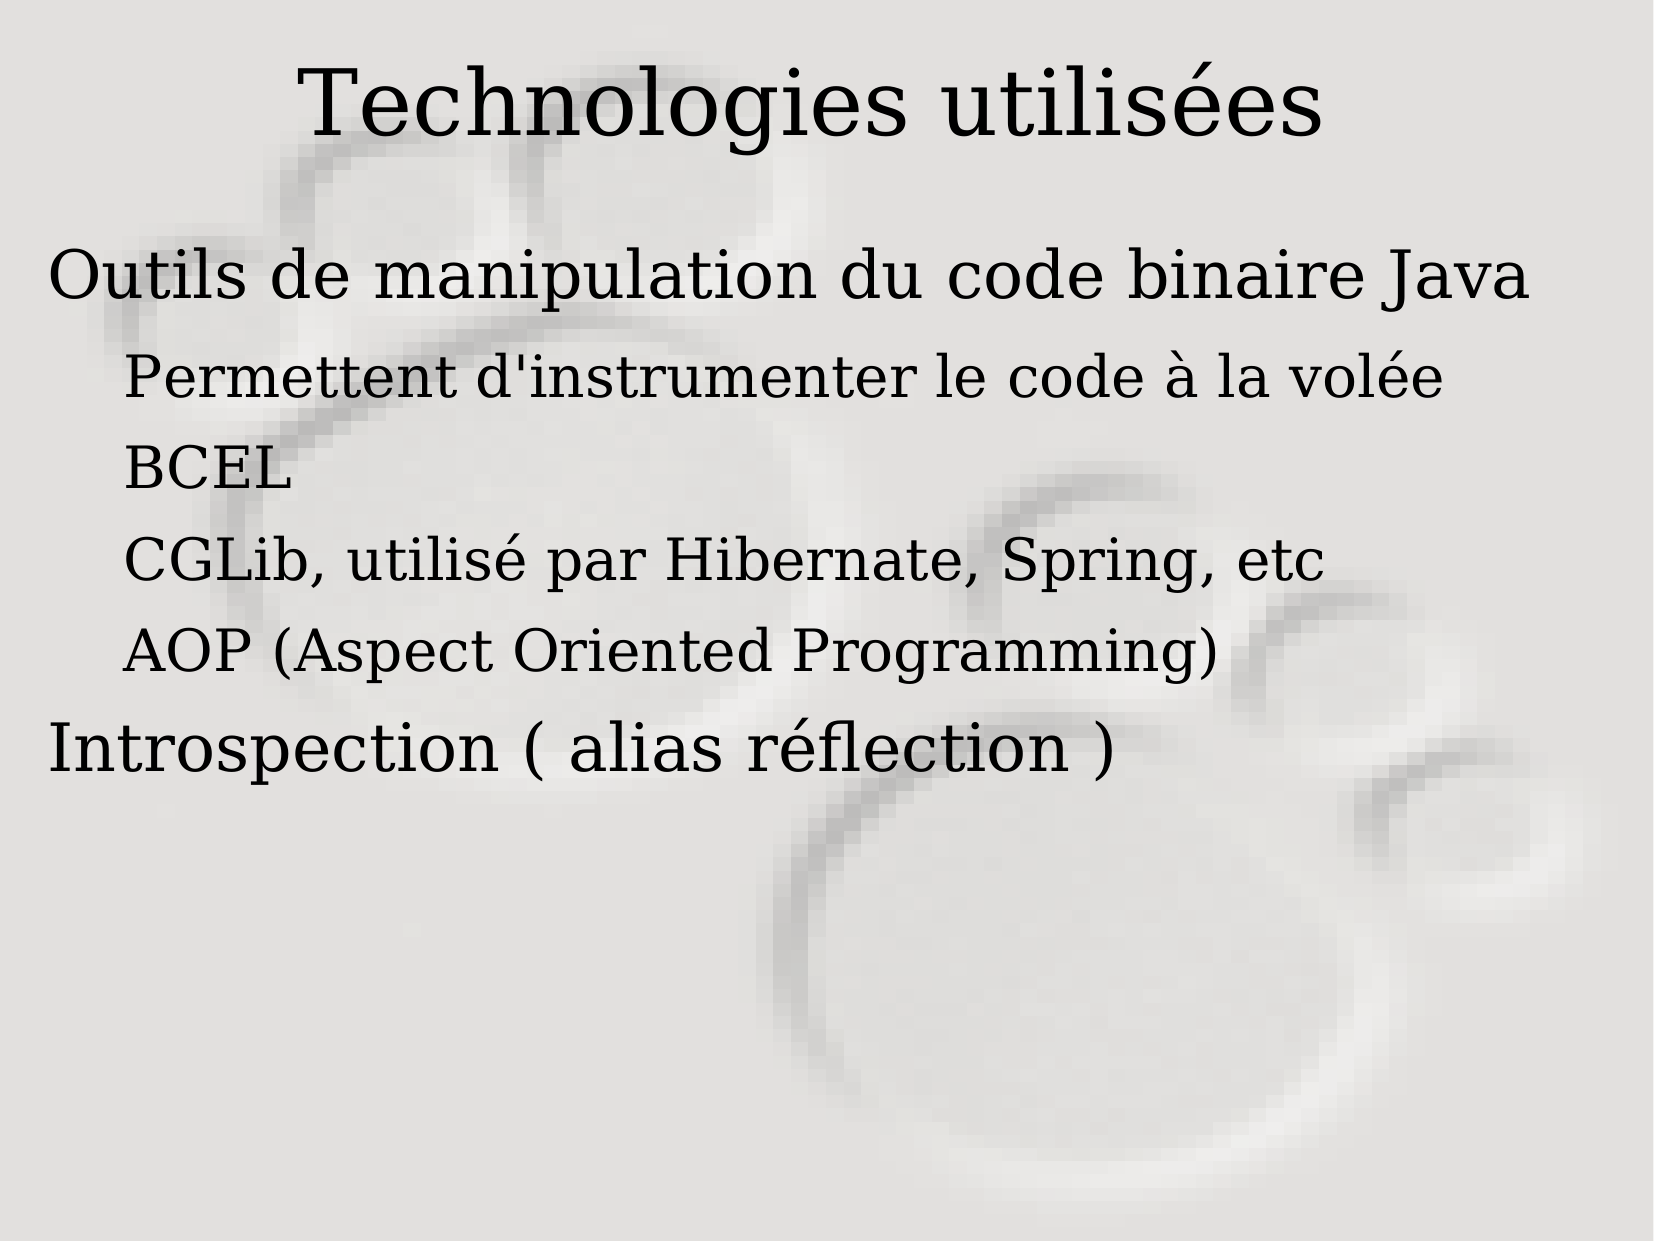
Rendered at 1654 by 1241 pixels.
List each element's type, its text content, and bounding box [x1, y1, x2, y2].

title Technologies utilisées [29, 0, 1595, 208]
list Outils de manipulation du code binaire Java Permettent d'instrumenter le code à la volée BCEL CGLib, utilisé par Hibernate, Spring, etc AOP (Aspect Oriented Programming) Introspection ( alias réflection ) [29, 236, 1595, 1152]
picture [0, 0, 1654, 1241]
